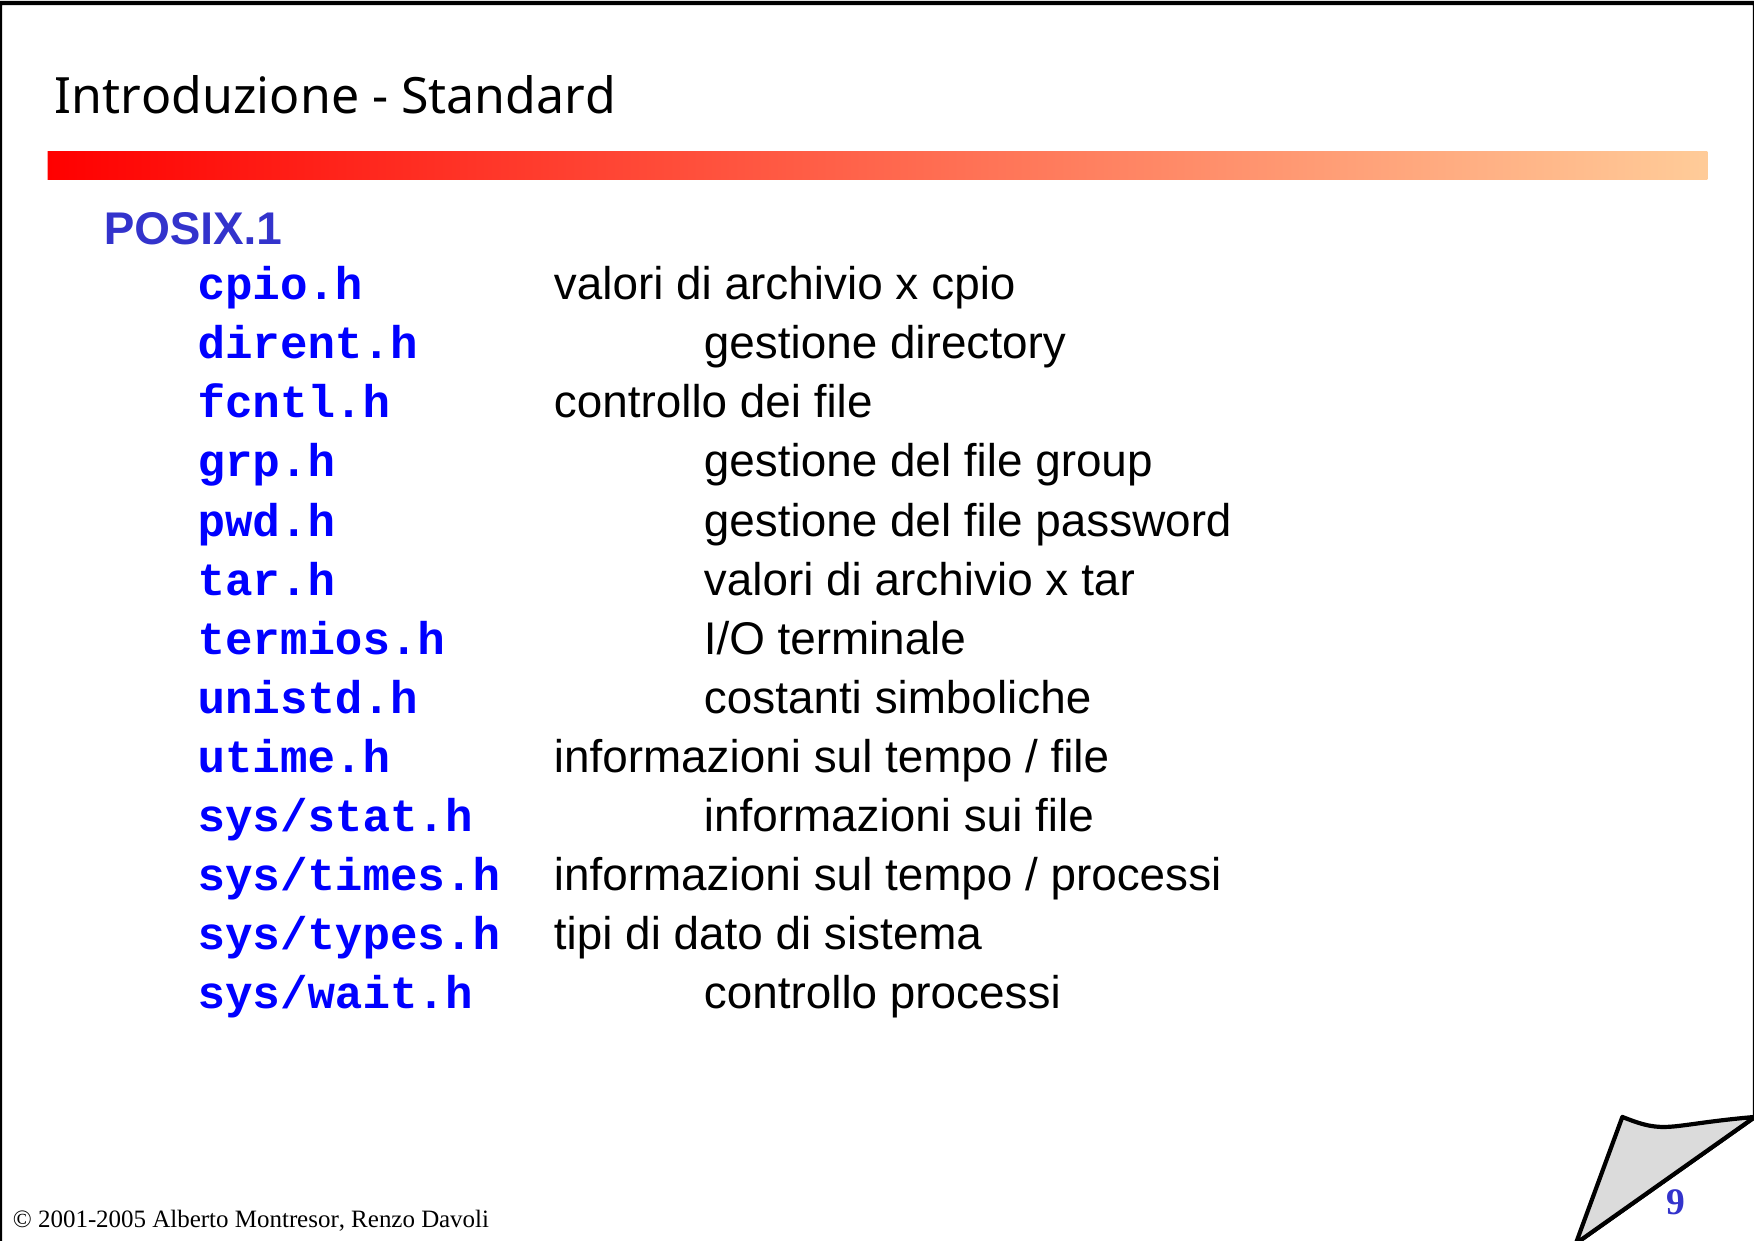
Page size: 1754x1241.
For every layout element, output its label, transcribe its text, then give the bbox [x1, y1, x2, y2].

list POSIX.1 cpio.h valori di archivio x cpio dirent.h gestione directory fcntl.h controllo dei file grp.h gestione del file group pwd.h gestione del file password tar.h valori di archivio x tar termios.h I/O terminale unistd.h costanti simboliche utime.h informazioni sul tempo / file sys/stat.h informazioni sui file sys/times.h informazioni sul tempo / processi sys/types.h tipi di dato di sistema sys/wait.h controllo processi [89, 195, 1727, 1145]
title Introduzione - Standard [40, 49, 1714, 144]
